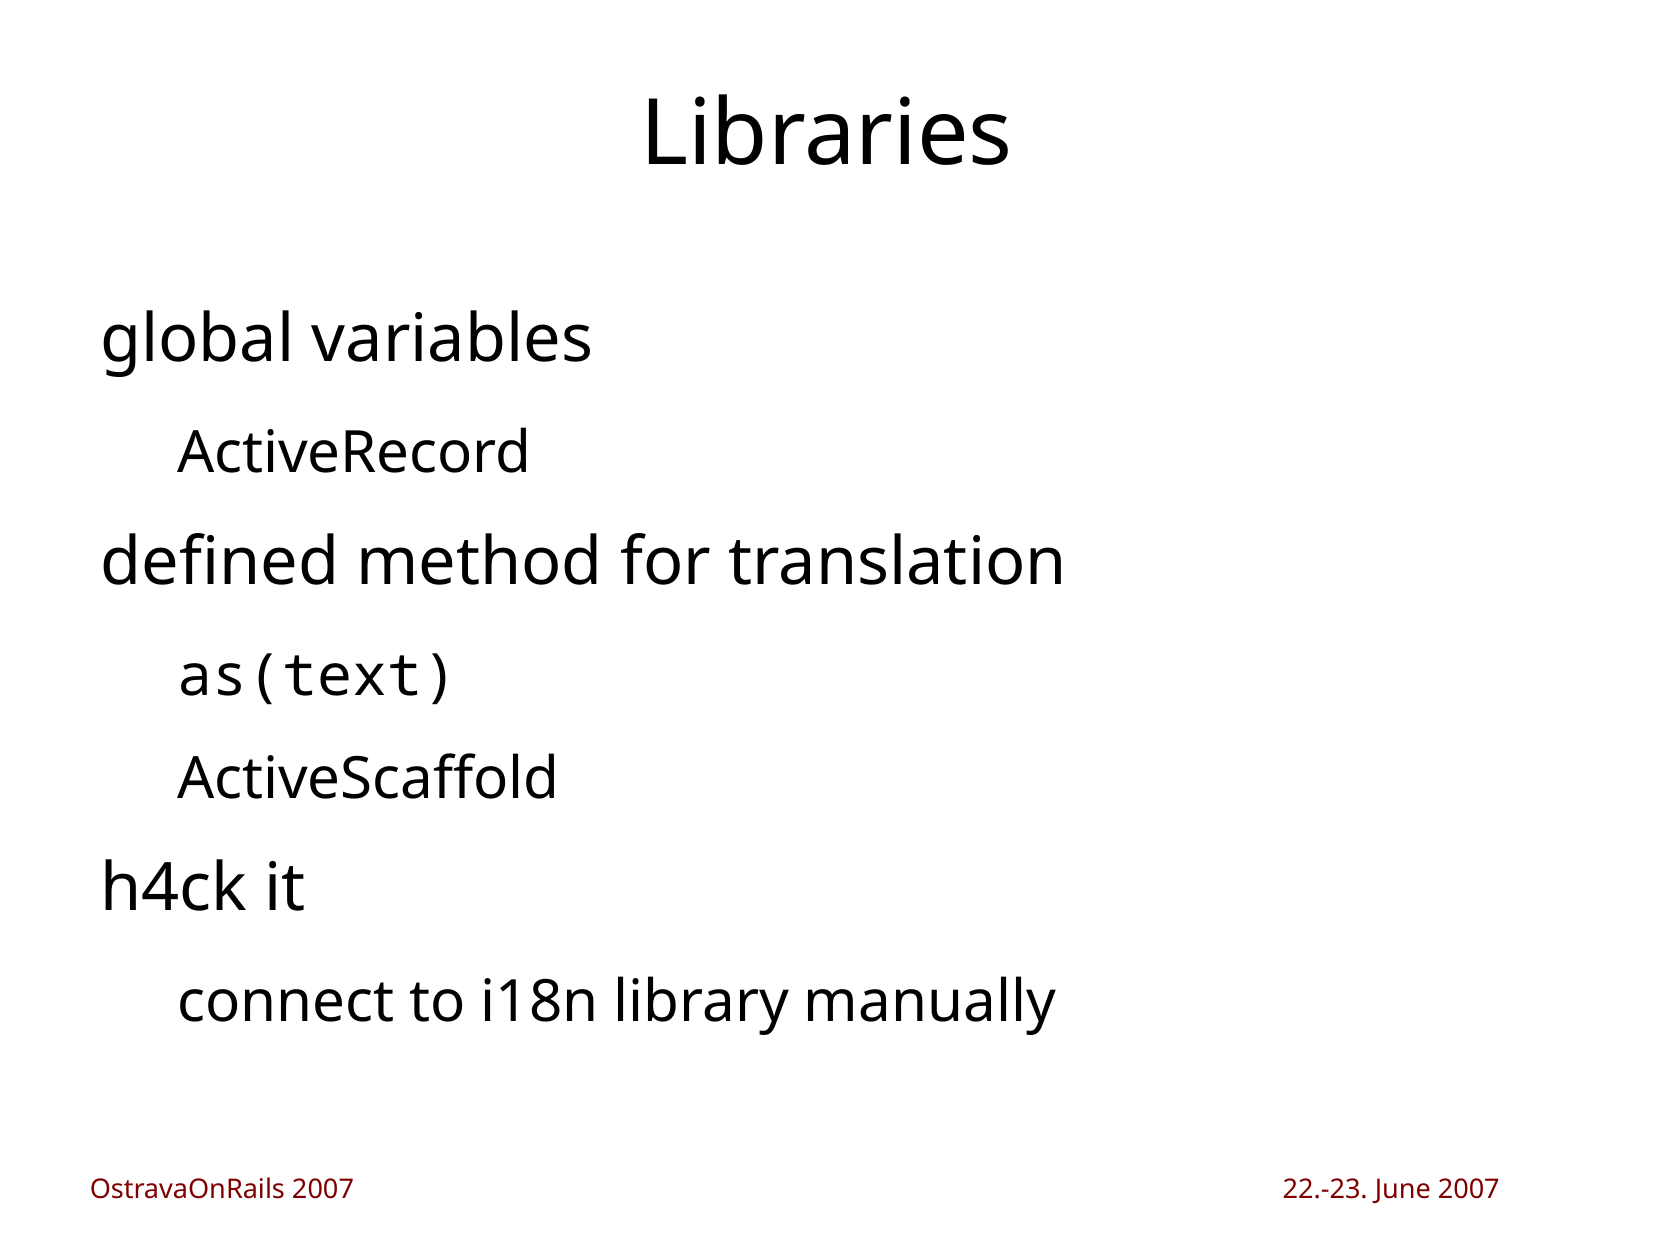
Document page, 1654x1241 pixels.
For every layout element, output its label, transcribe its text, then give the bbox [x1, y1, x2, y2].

title Libraries [82, 25, 1571, 233]
list global variables ActiveRecord defined method for translation as(text) ActiveScaffold h4ck it connect to i18n library manually [82, 290, 1571, 1109]
